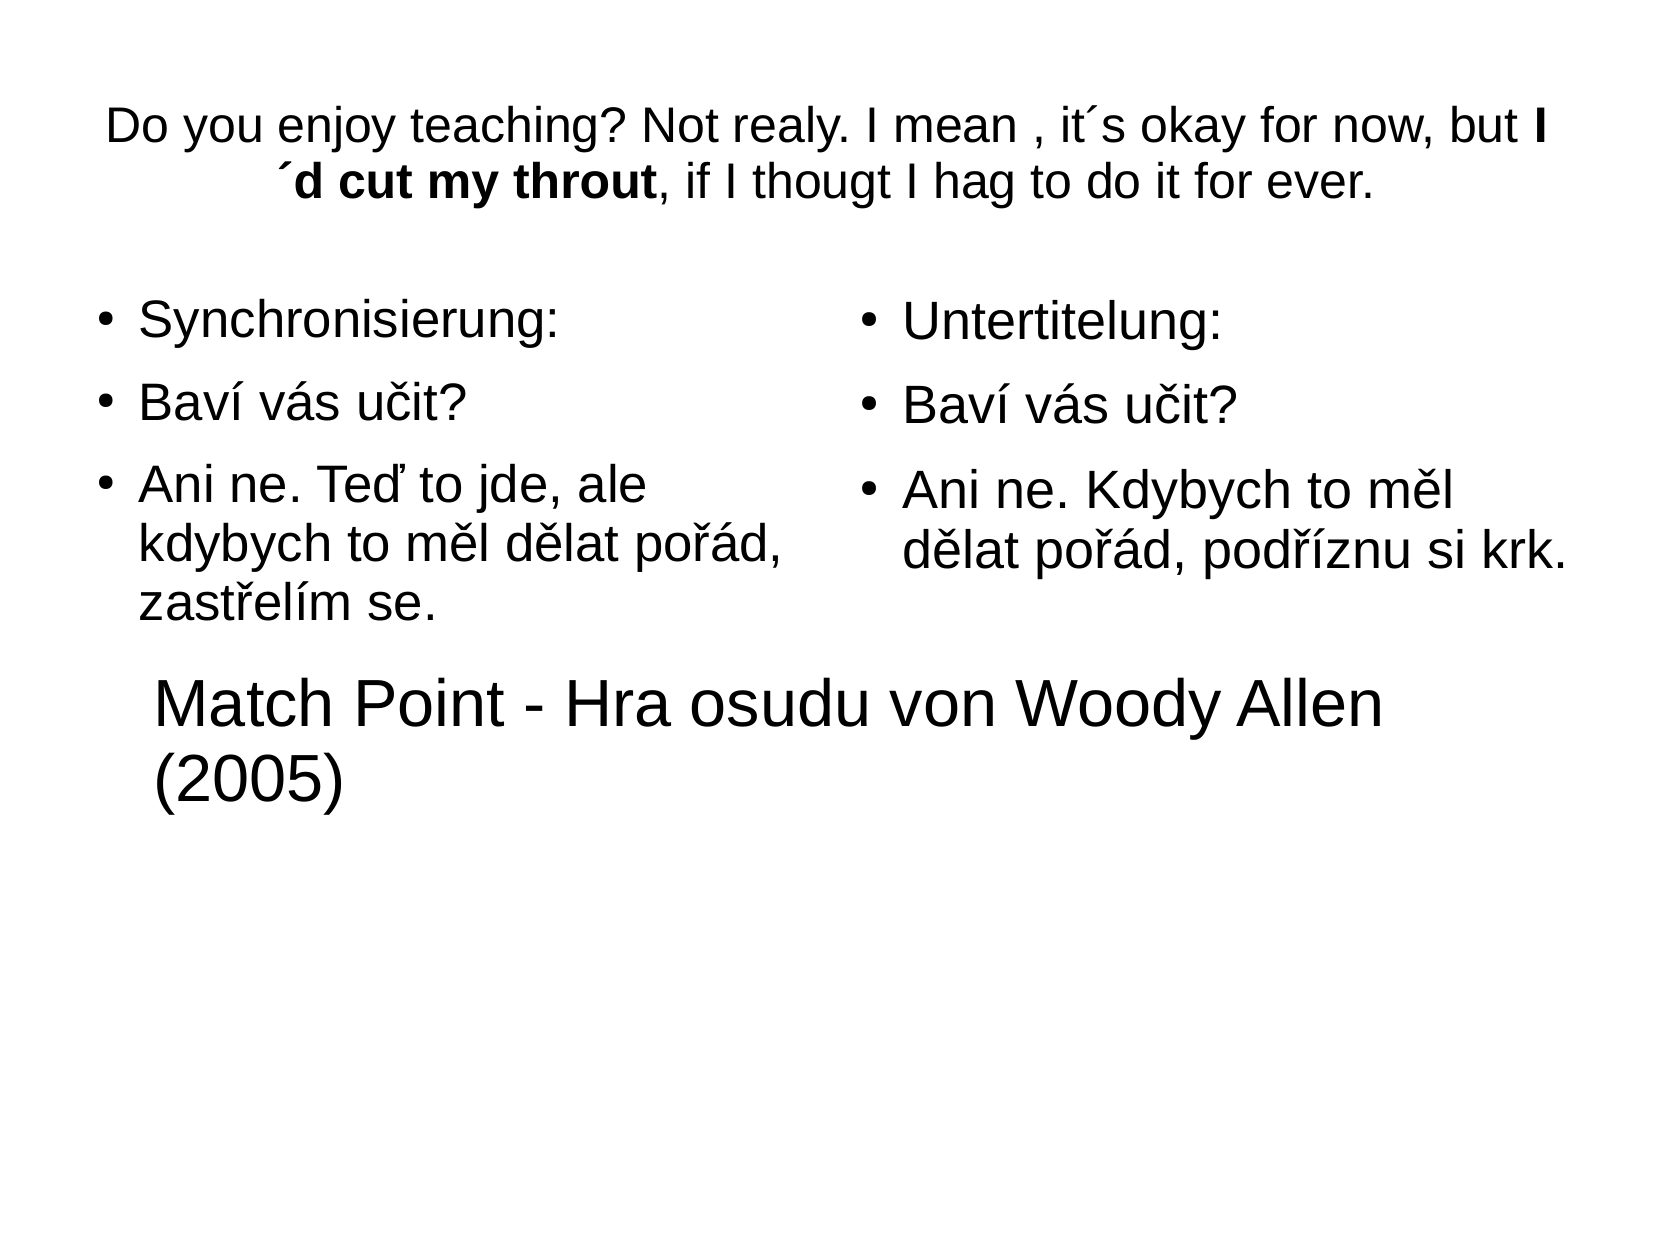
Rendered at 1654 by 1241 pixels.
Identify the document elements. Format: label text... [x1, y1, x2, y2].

title Do you enjoy teaching? Not realy. I mean , it´s okay for now, but I´d cut my throut, if I thougt I hag to do it for ever. [82, 49, 1571, 257]
list Untertitelung: Baví vás učit? Ani ne. Kdybych to měl dělat pořád, podříznu si krk. [845, 290, 1572, 634]
list Synchronisierung: Baví vás učit? Ani ne. Teď to jde, ale kdybych to měl dělat pořád, zastřelím se. [82, 290, 809, 634]
list Match Point - Hra osudu von Woody Allen (2005) [82, 665, 1571, 1009]
